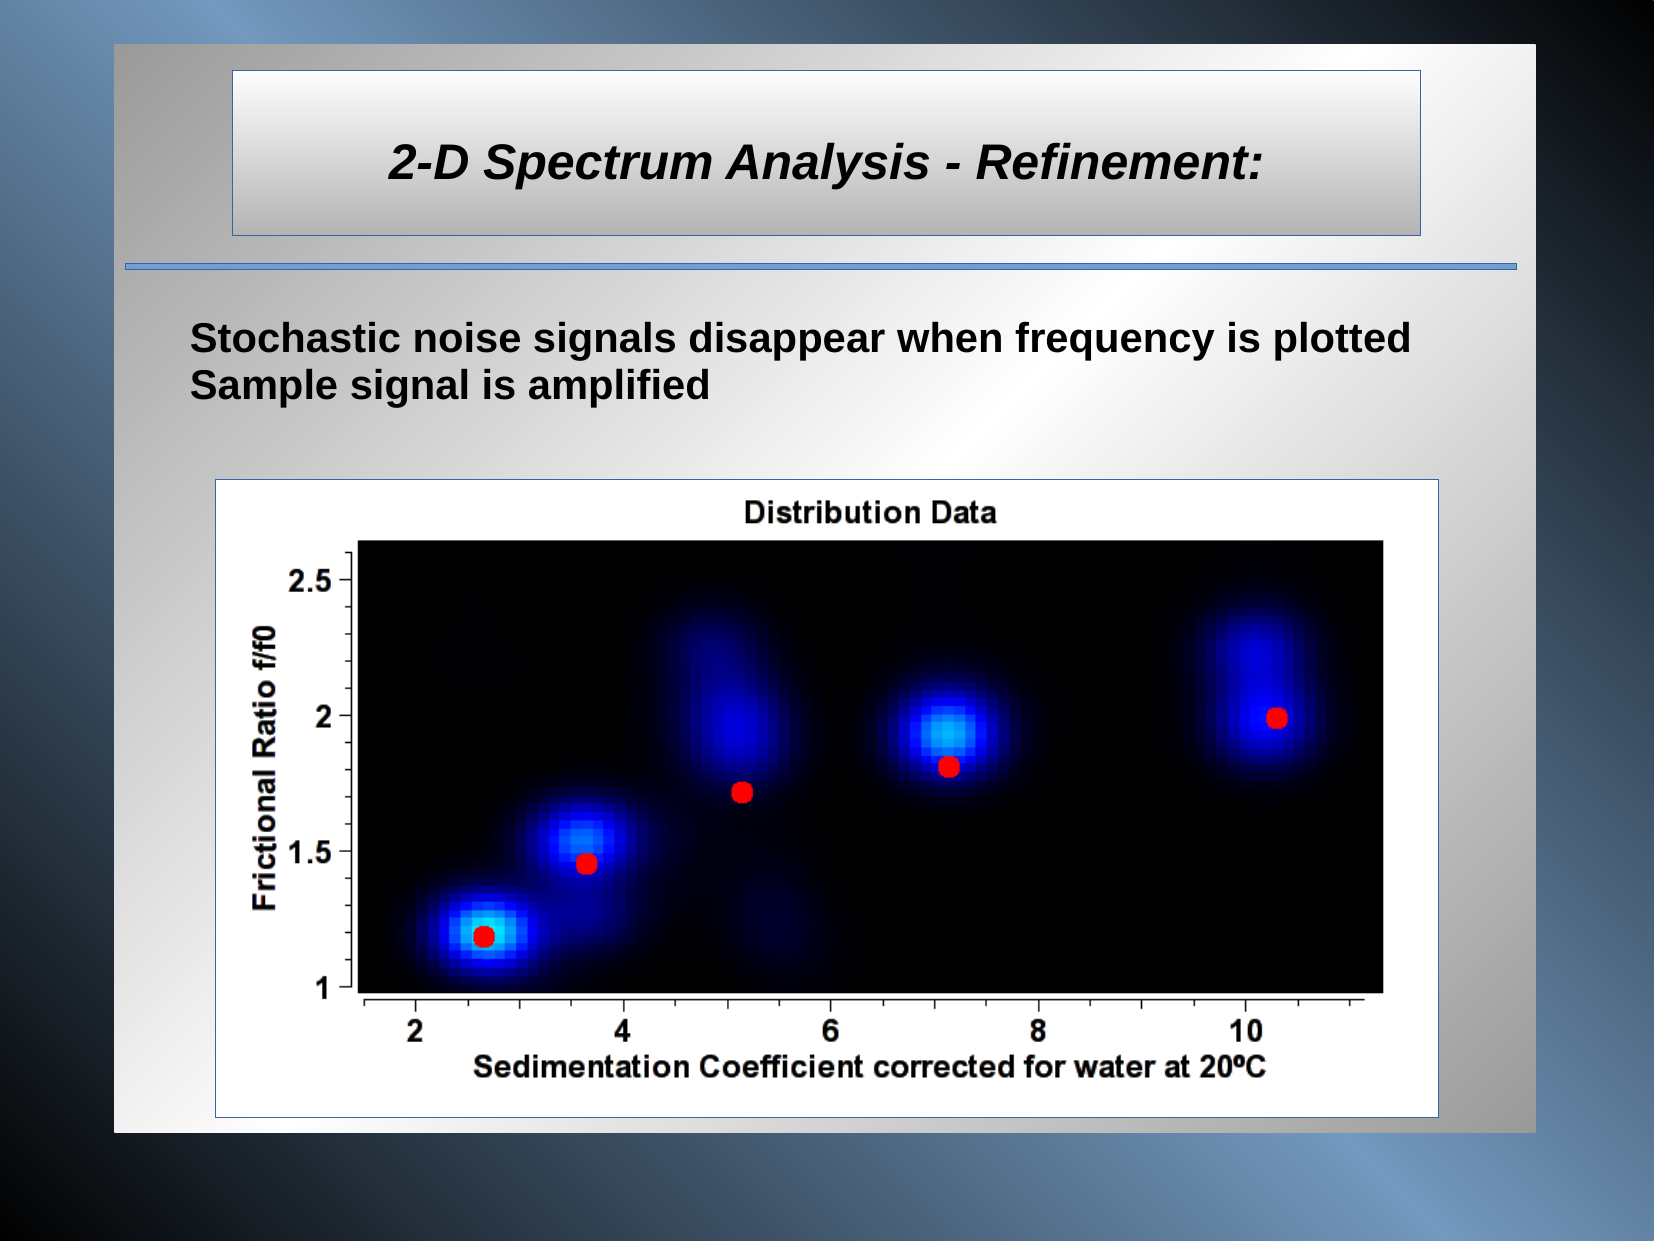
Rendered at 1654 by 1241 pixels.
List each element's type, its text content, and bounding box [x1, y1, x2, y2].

text_box Stochastic noise signals disappear when frequency is plotted Sample signal is amplified [137, 307, 1491, 416]
text_box 2-D Spectrum Analysis - Refinement: [246, 127, 1407, 198]
picture [234, 482, 1392, 1092]
text_box [125, 263, 1517, 270]
text_box [232, 70, 1421, 236]
text_box [215, 479, 1439, 1118]
